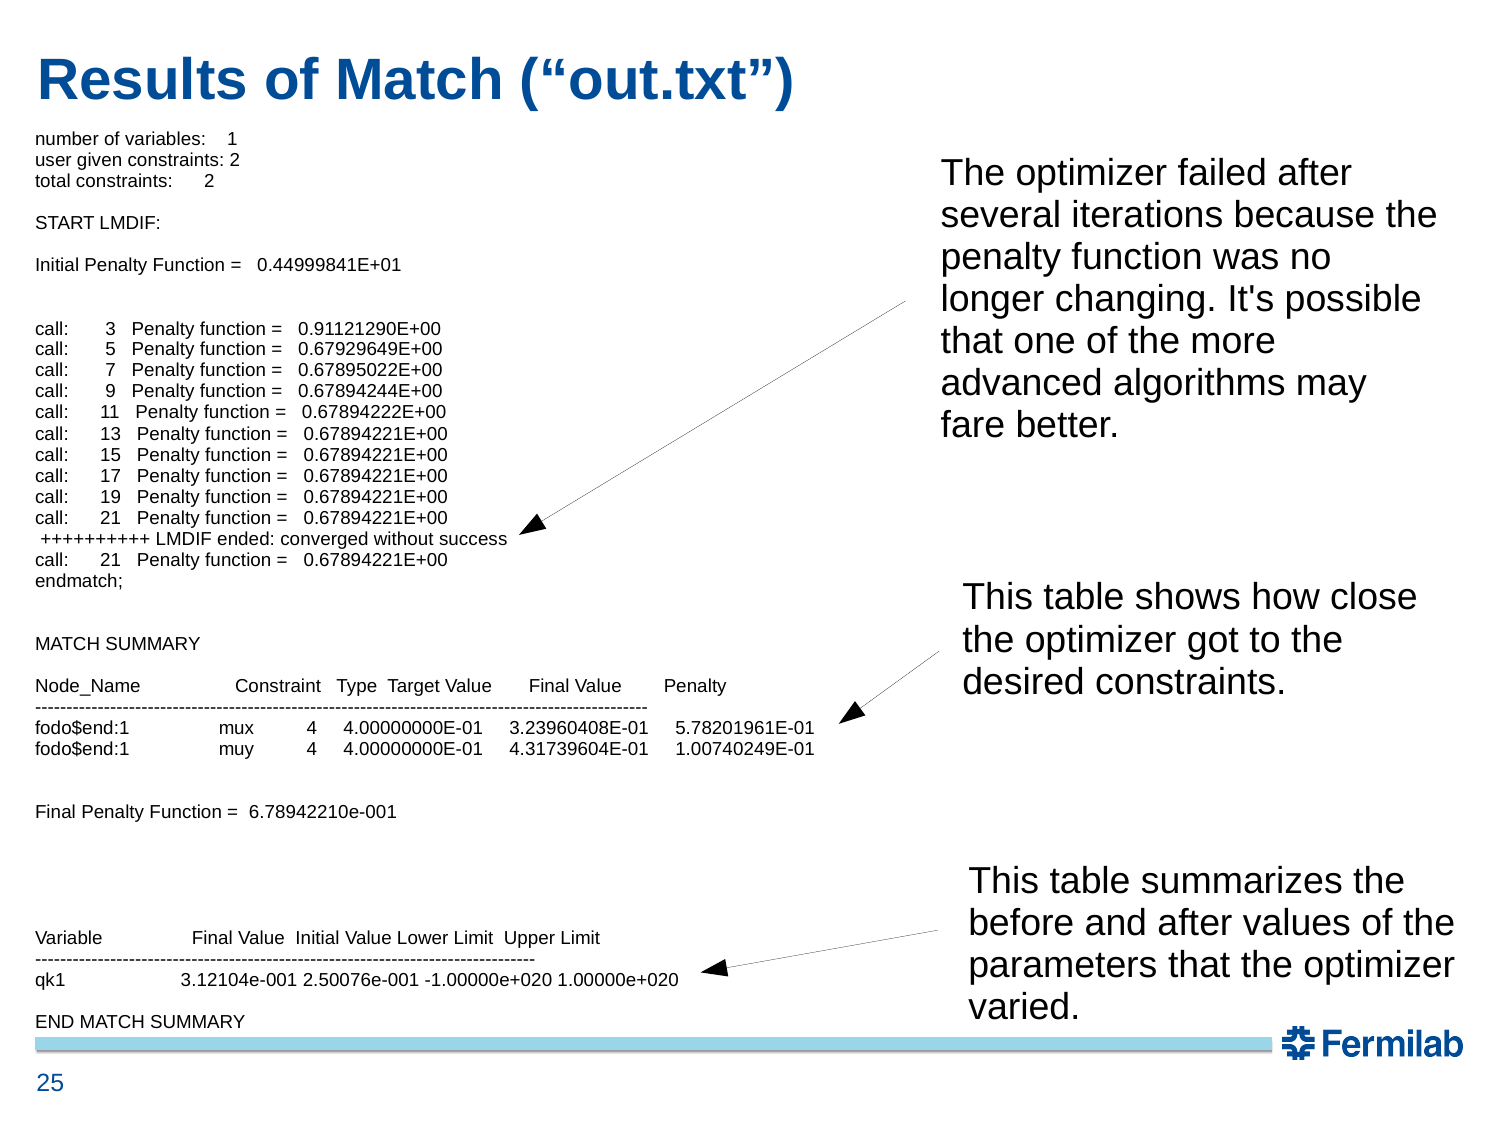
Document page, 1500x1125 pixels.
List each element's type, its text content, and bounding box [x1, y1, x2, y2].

text_box The optimizer failed after several iterations because the penalty function was no longer changing. It's possible that one of the more advanced algorithms may fare better. [925, 143, 1454, 453]
text_box This table shows how close the optimizer got to the desired constraints. [947, 568, 1476, 719]
text_box This table summarizes the before and after values of the parameters that the optimizer varied. [953, 852, 1482, 1036]
text_box number of variables: 1 user given constraints: 2 total constraints: 2 START LMDIF: Initial Penalty Function = 0.44999841E+01 call: 3 Penalty function = 0.91121290E+00 call: 5 Penalty function = 0.67929649E+00 call: 7 Penalty function = 0.67895022E+00 call: 9 Penalty function = 0.67894244E+00 call: 11 Penalty function = 0.67894222E+00 call: 13 Penalty function = 0.67894221E+00 call: 15 Penalty function = 0.67894221E+00 call: 17 Penalty function = 0.67894221E+00 call: 19 Penalty function = 0.67894221E+00 call: 21 Penalty function = 0.67894221E+00 ++++++++++ LMDIF ended: converged without success call: 21 Penalty function = 0.67894221E+00 endmatch; MATCH SUMMARY Node_Name Constraint Type Target Value Final Value Penalty -------------------------------------------------------------------------------------------------- fodo$end:1 mux 4 4.00000000E-01 3.23960408E-01 5.78201961E-01 fodo$end:1 muy 4 4.00000000E-01 4.31739604E-01 1.00740249E-01 Final Penalty Function = 6.78942210e-001 Variable Final Value Initial Value Lower Limit Upper Limit -------------------------------------------------------------------------------- qk1 3.12104e-001 2.50076e-001 -1.00000e+020 1.00000e+020 END MATCH SUMMARY [20, 121, 864, 1041]
picture [1282, 1036, 1463, 1060]
slide_number <number> [36, 1066, 105, 1106]
title Results of Match (“out.txt”) [37, 41, 1463, 112]
